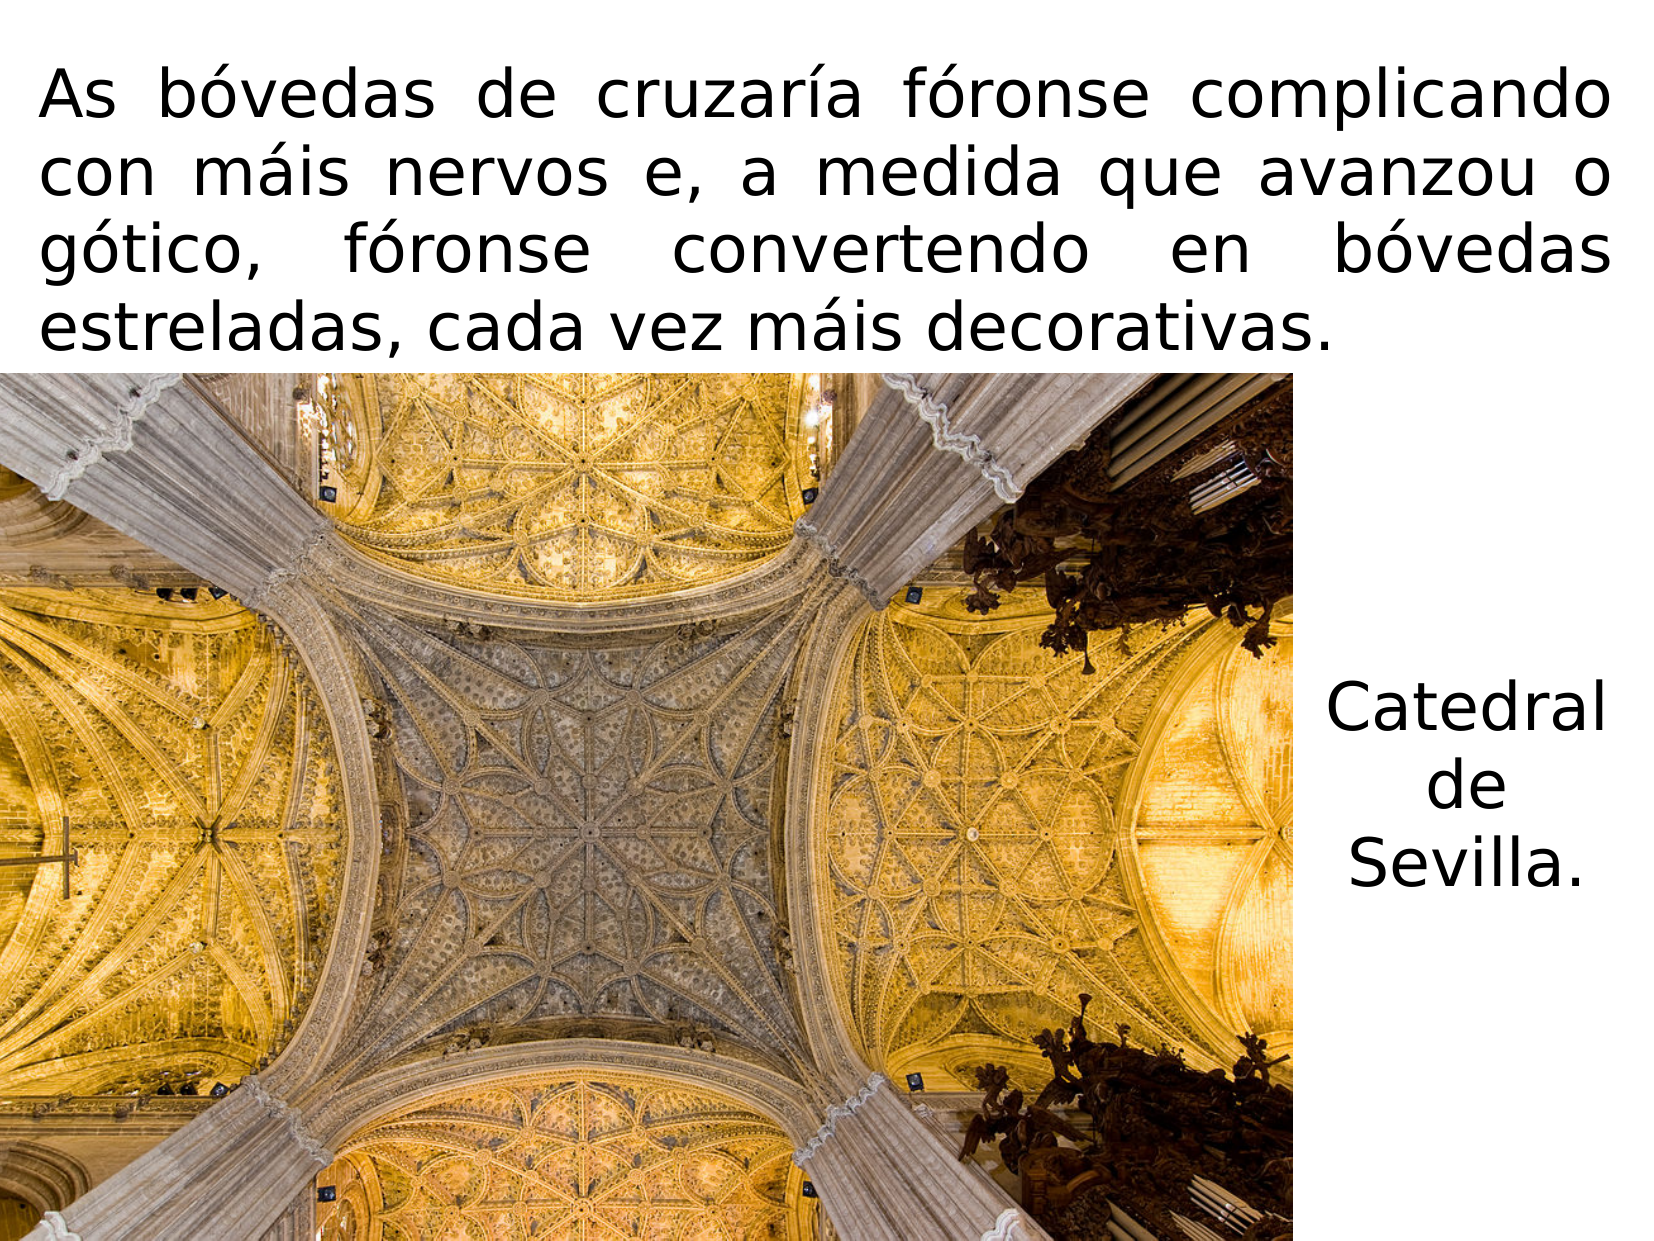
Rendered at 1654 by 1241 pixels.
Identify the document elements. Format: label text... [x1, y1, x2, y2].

picture [0, 373, 1293, 1241]
text_box Catedral de Sevilla. [1304, 661, 1630, 910]
text_box As bóvedas de cruzaría fóronse complicando con máis nervos e, a medida que avanzou o gótico, fóronse convertendo en bóvedas estreladas, cada vez máis decorativas. [23, 48, 1630, 374]
